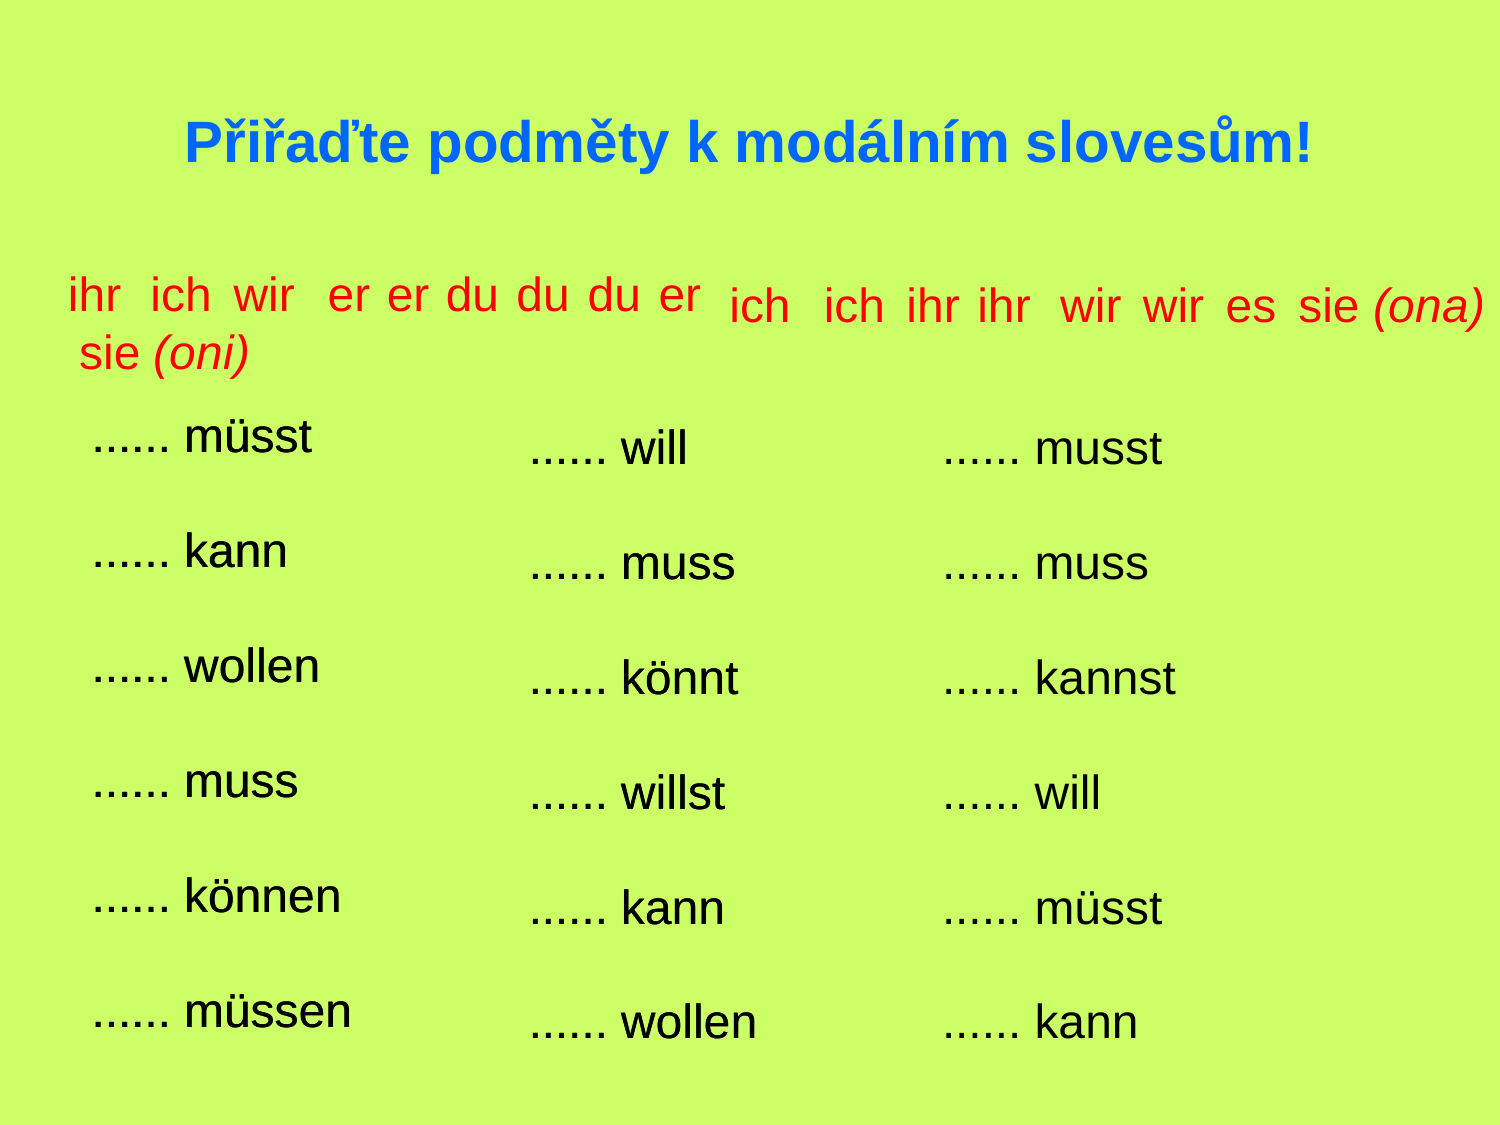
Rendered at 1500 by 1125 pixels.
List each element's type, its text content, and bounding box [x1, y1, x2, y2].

text_box ich [714, 267, 806, 341]
text_box er [372, 255, 445, 329]
text_box er [657, 255, 717, 329]
text_box ihr [910, 267, 975, 341]
text_box ihr [53, 255, 135, 329]
text_box ...... musst ...... muss ...... kannst ...... will ...... müsst ...... kann [927, 408, 1231, 1057]
text_box ich [135, 255, 218, 314]
text_box wir [1137, 267, 1210, 341]
text_box du [572, 255, 657, 329]
text_box ihr [975, 267, 1045, 341]
text_box sie (oni) [64, 314, 266, 388]
text_box ich [809, 267, 910, 341]
text_box du [515, 255, 572, 329]
text_box es [1210, 267, 1292, 341]
text_box wir [218, 255, 310, 329]
text_box sie (ona) [1292, 267, 1500, 341]
text_box er [312, 255, 372, 329]
text_box ...... will ...... muss ...... könnt ...... willst ...... kann ...... wollen [513, 408, 810, 1057]
text_box ...... müsst ...... kann ...... wollen ...... muss ...... können ...... müssen [76, 397, 421, 1125]
text_box wir [1045, 267, 1137, 341]
title Přiřaďte podměty k modálním slovesům! [75, 45, 1426, 233]
text_box du [445, 255, 515, 329]
